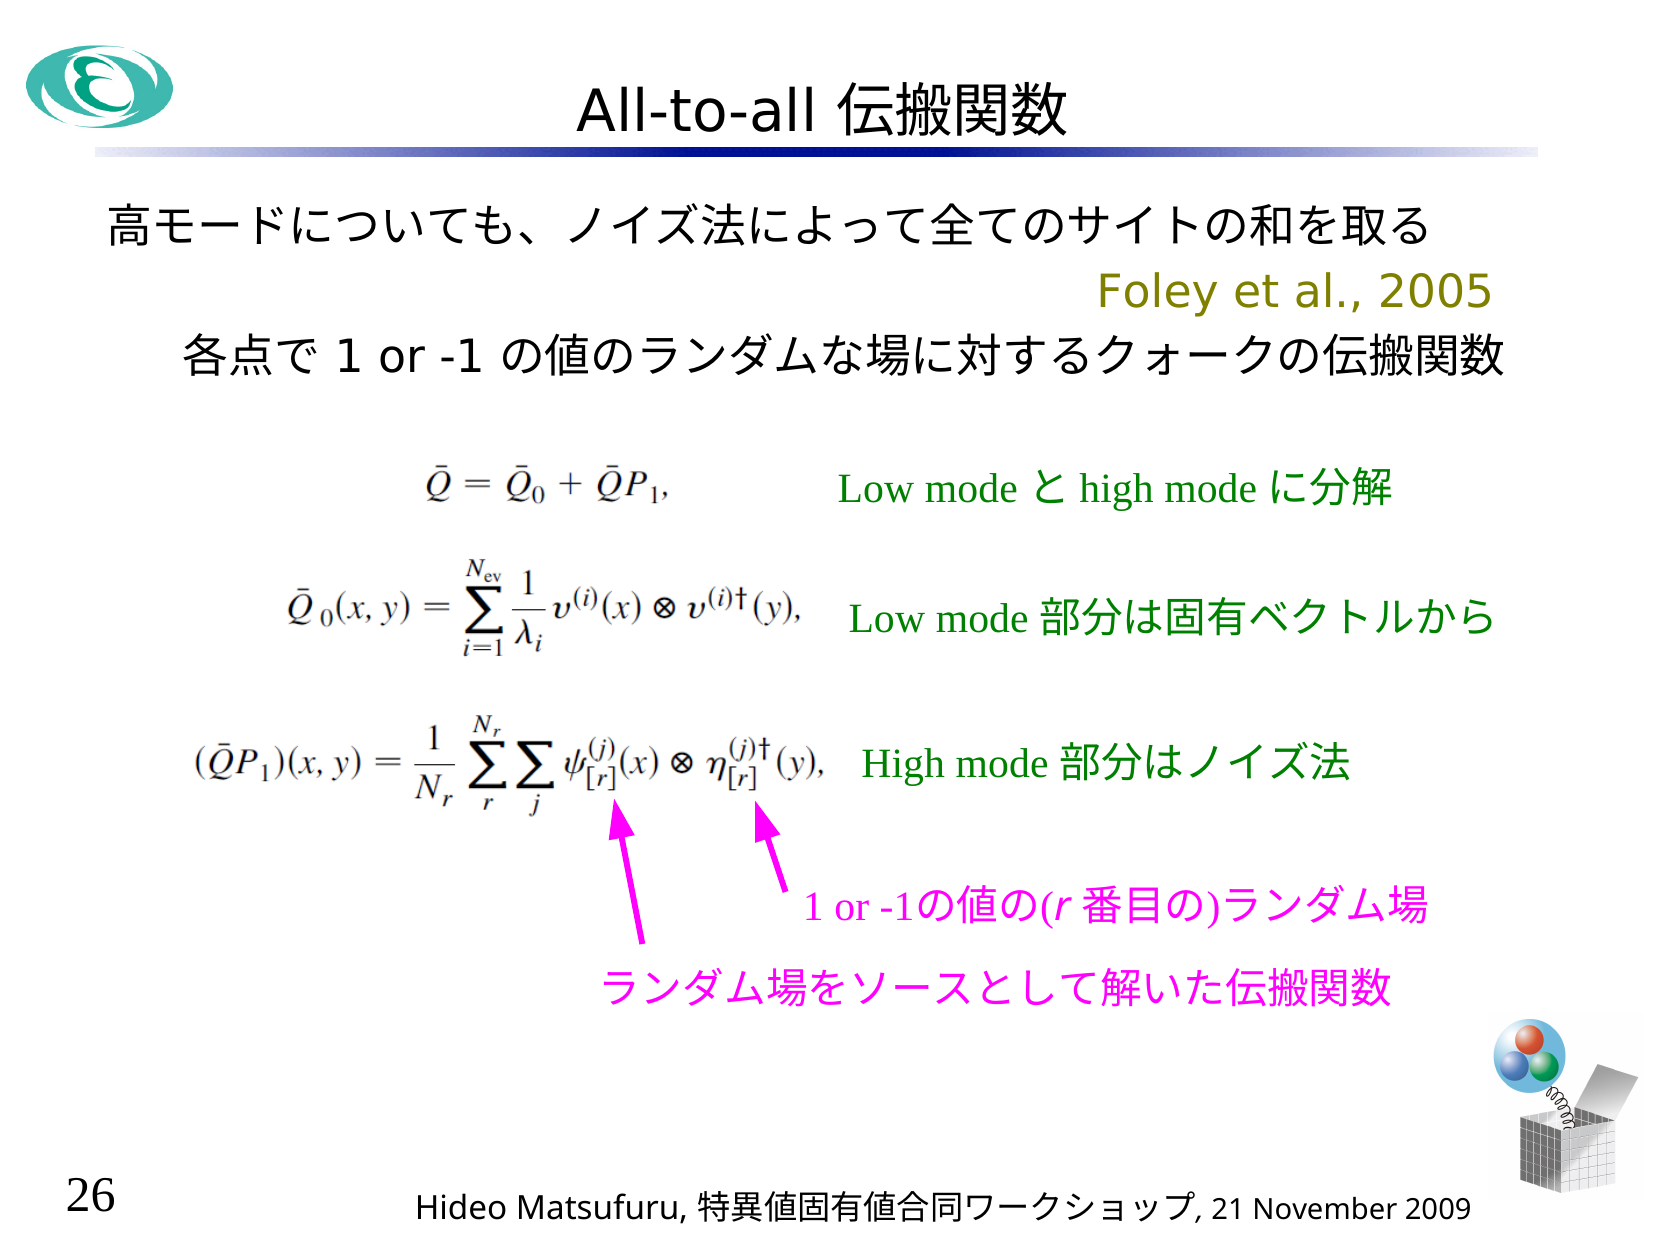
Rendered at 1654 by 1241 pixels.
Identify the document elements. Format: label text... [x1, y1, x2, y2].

title All-to-all 伝搬関数 [198, 58, 1447, 165]
text_box Low mode 部分は固有ベクトルから [848, 583, 1499, 638]
picture [20, 37, 179, 136]
text_box ランダム場をソースとして解いた伝搬関数 [598, 954, 1394, 1006]
text_box 1 or -1の値の(r 番目の)ランダム場 [802, 872, 1432, 926]
picture [1447, 147, 1538, 157]
picture [1488, 1012, 1644, 1200]
list 高モードについても、ノイズ法によって全てのサイトの和を取る Foley et al., 2005 各点で 1 or -1 の値のランダムな場に対するクォークの伝搬関数 [88, 199, 1583, 424]
text_box Low mode と high mode に分解 [837, 453, 1400, 507]
picture [154, 452, 848, 828]
picture [95, 147, 198, 157]
text_box High mode 部分はノイズ法 [861, 729, 1352, 783]
